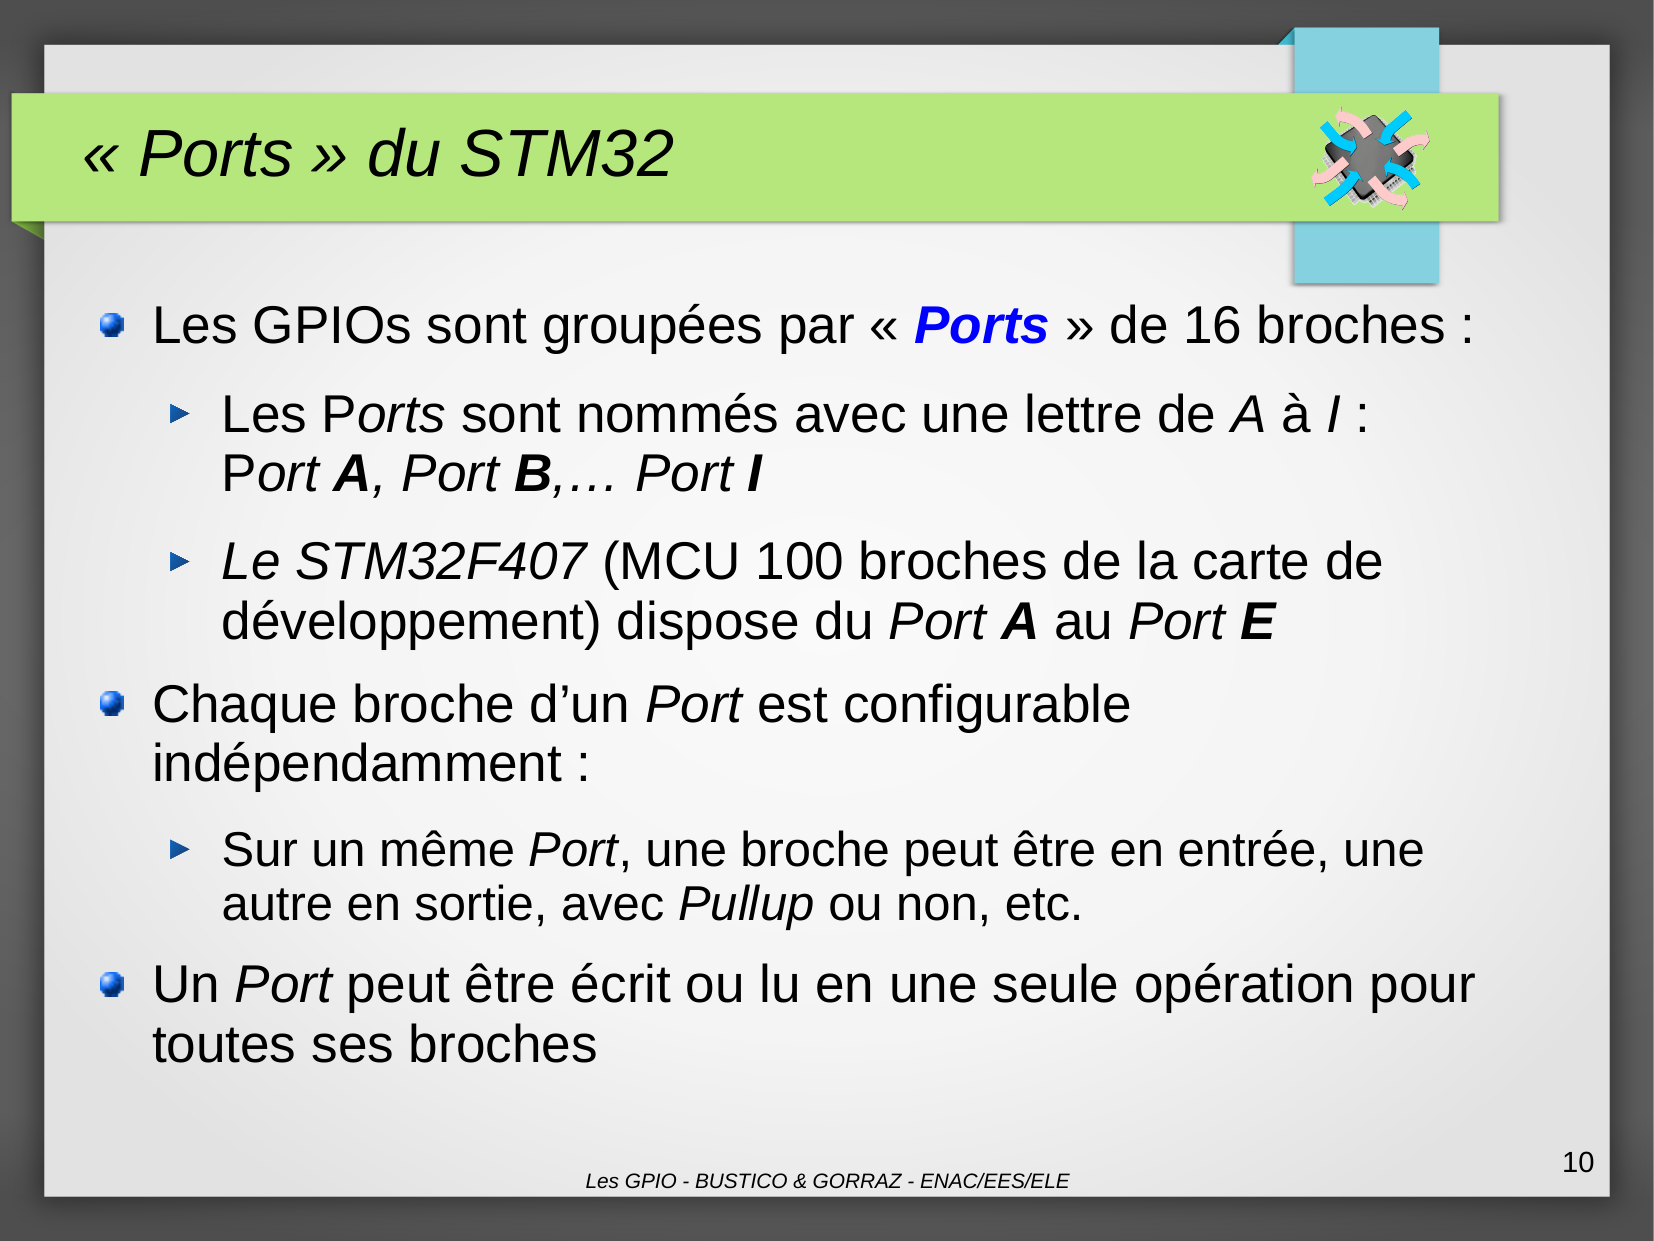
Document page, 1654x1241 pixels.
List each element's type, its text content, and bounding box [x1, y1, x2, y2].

list Les GPIOs sont groupées par « Ports » de 16 broches : Les Ports sont nommés avec une lettre de A à I : Port A, Port B,… Port I Le STM32F407 (MCU 100 broches de la carte de développement) dispose du Port A au Port E Chaque broche d’un Port est configurable indépendamment : Sur un même Port, une broche peut être en entrée, une autre en sortie, avec Pullup ou non, etc. Un Port peut être écrit ou lu en une seule opération pour toutes ses broches [82, 295, 1536, 1075]
picture [0, 0, 1654, 1241]
title « Ports » du STM32 [82, 94, 1264, 213]
